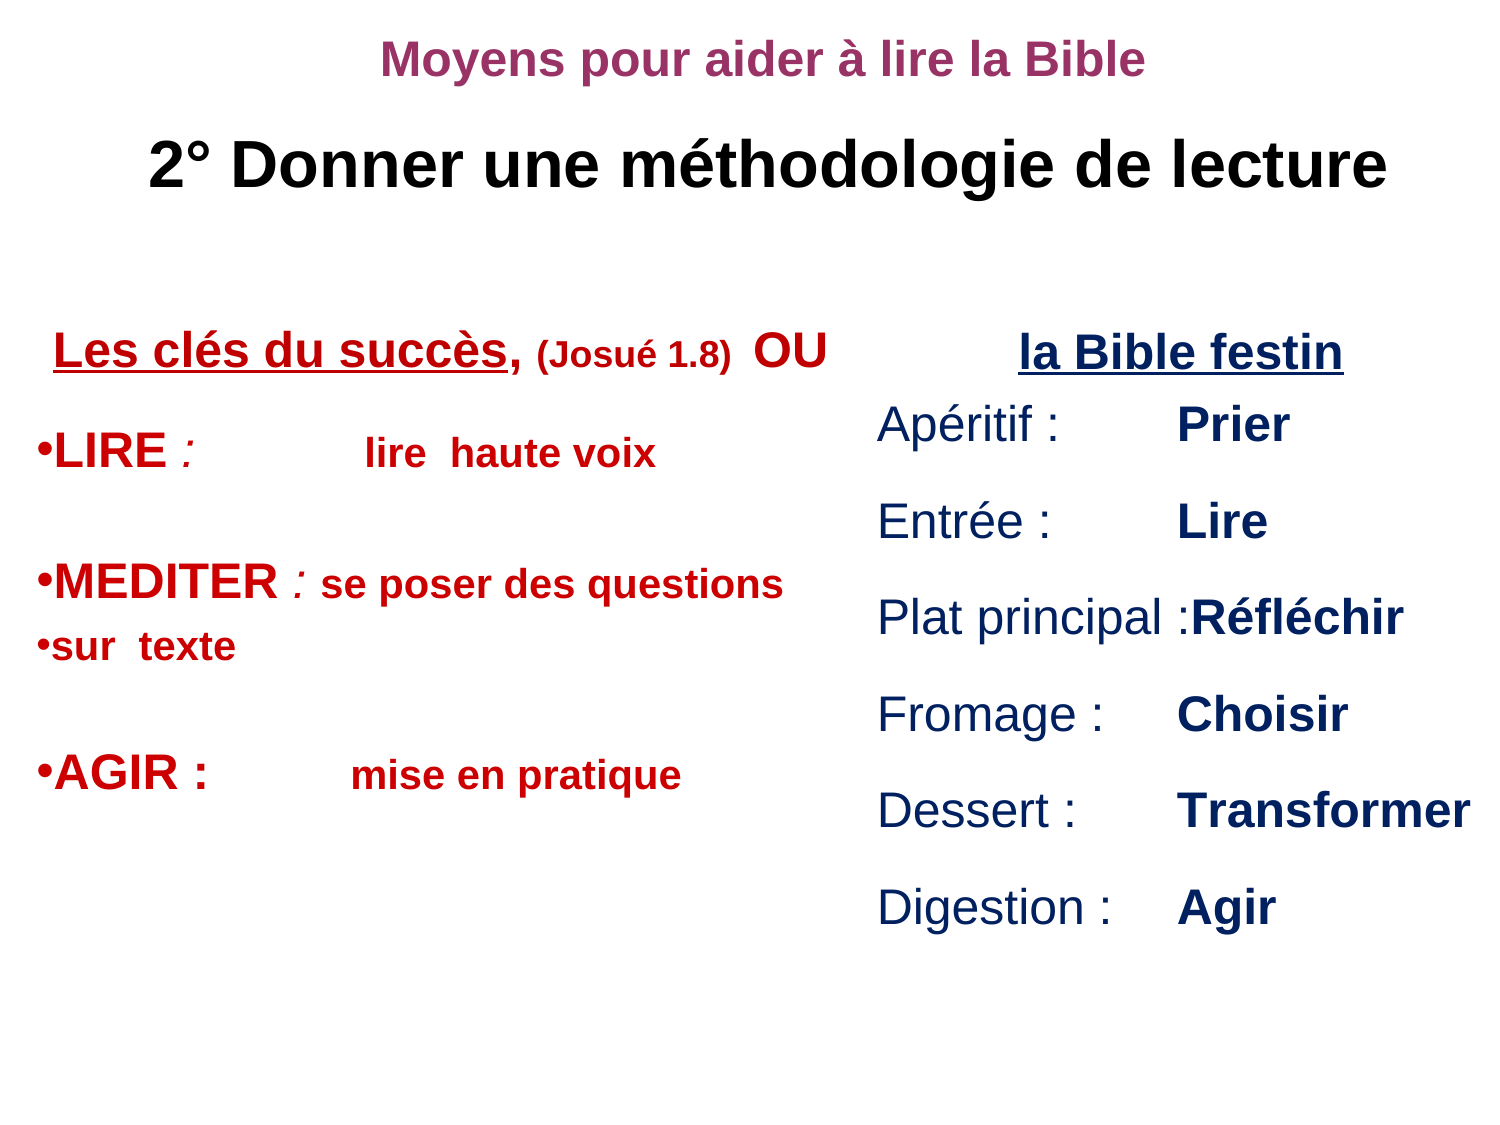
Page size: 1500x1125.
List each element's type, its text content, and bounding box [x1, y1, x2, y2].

text_box la Bible festin Apéritif : Prier Entrée : Lire Plat principal :Réfléchir Fromage : Choisir Dessert : Transformer Digestion : Agir [862, 311, 1500, 1005]
text_box 2° Donner une méthodologie de lecture [76, 86, 1462, 236]
title Moyens pour aider à lire la Bible [88, 0, 1439, 86]
list Les clés du succès, (Josué 1.8) OU LIRE : lire haute voix MEDITER : se poser des questions sur texte AGIR : mise en pratique [21, 309, 860, 771]
